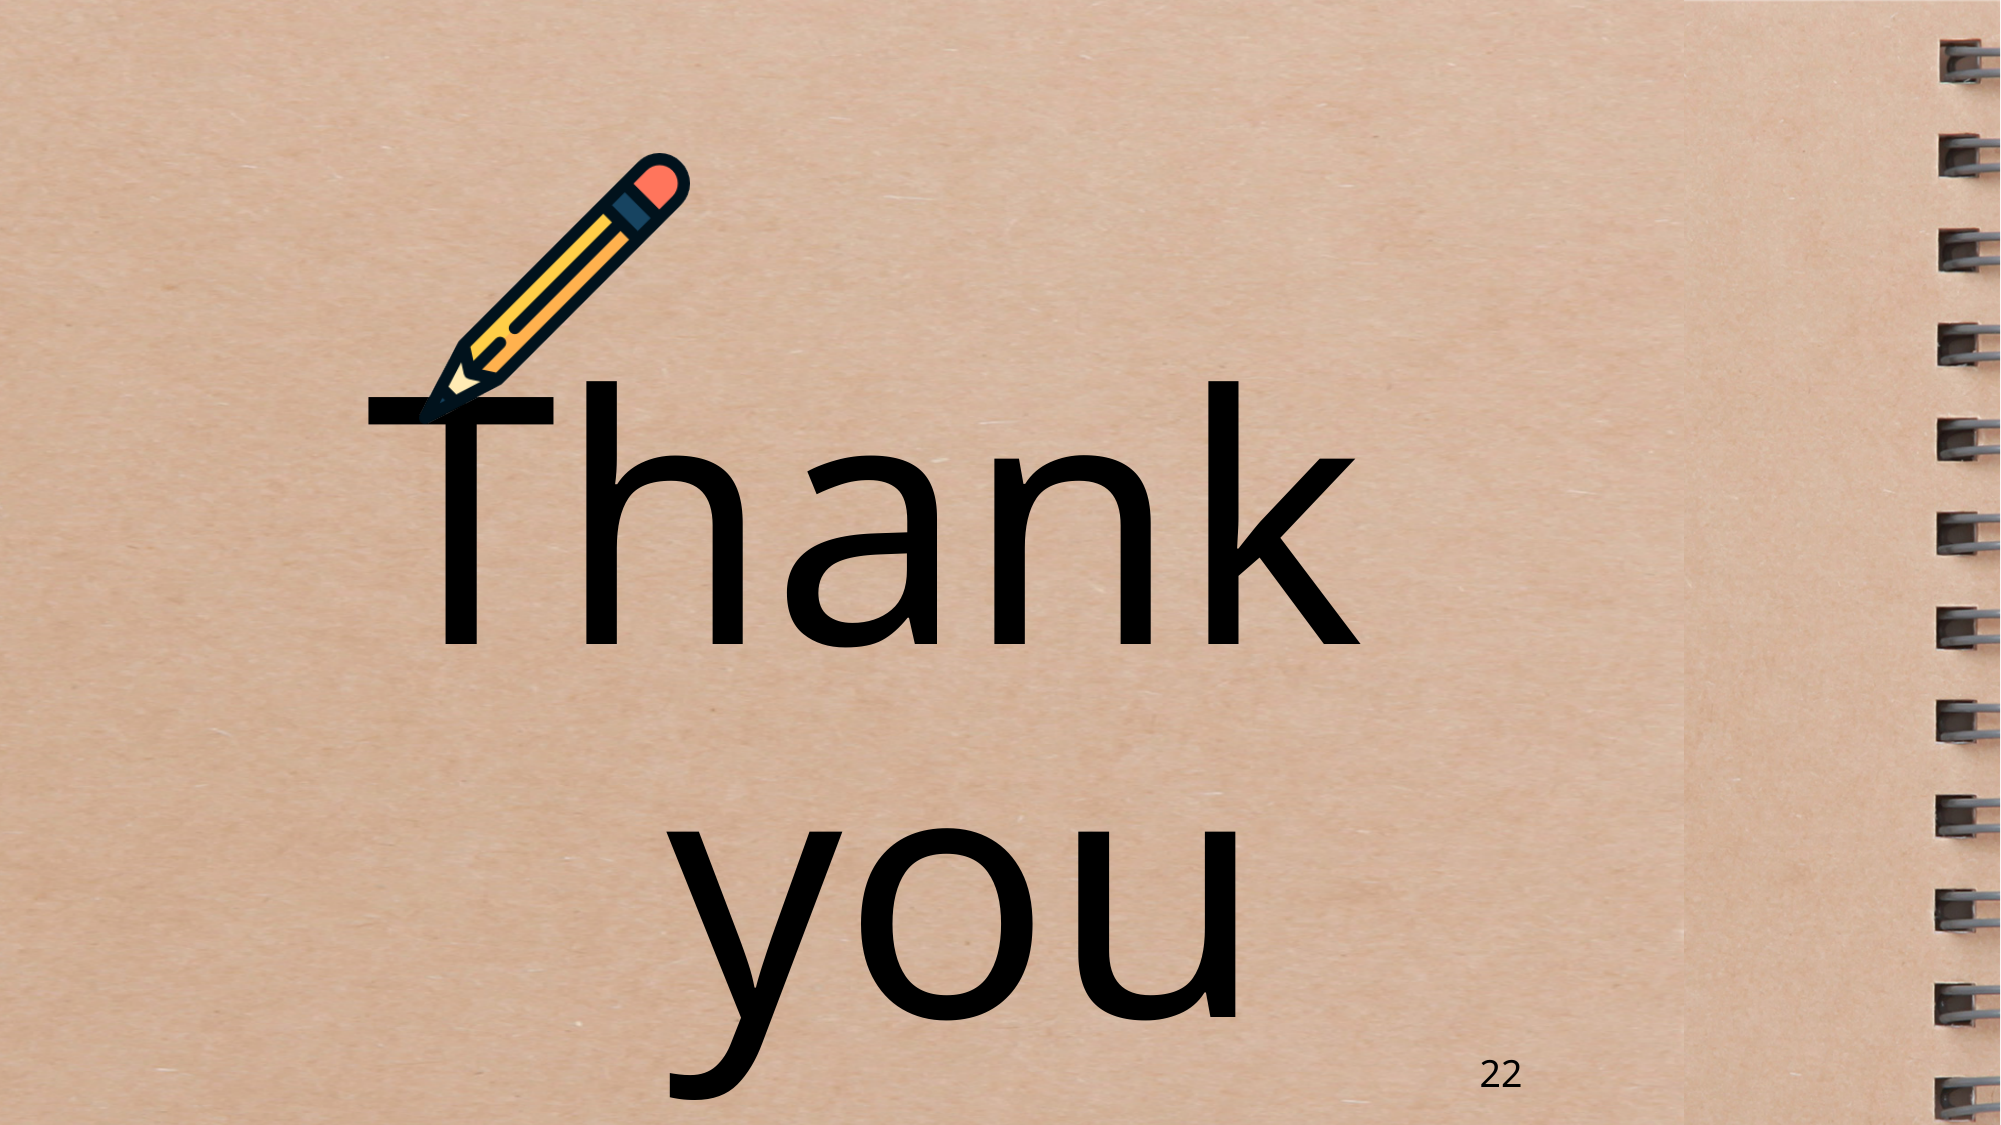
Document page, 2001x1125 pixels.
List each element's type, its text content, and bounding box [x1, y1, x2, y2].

picture [419, 153, 690, 425]
text_box 22 [1464, 1042, 1915, 1103]
title Thank you [215, 338, 1716, 730]
